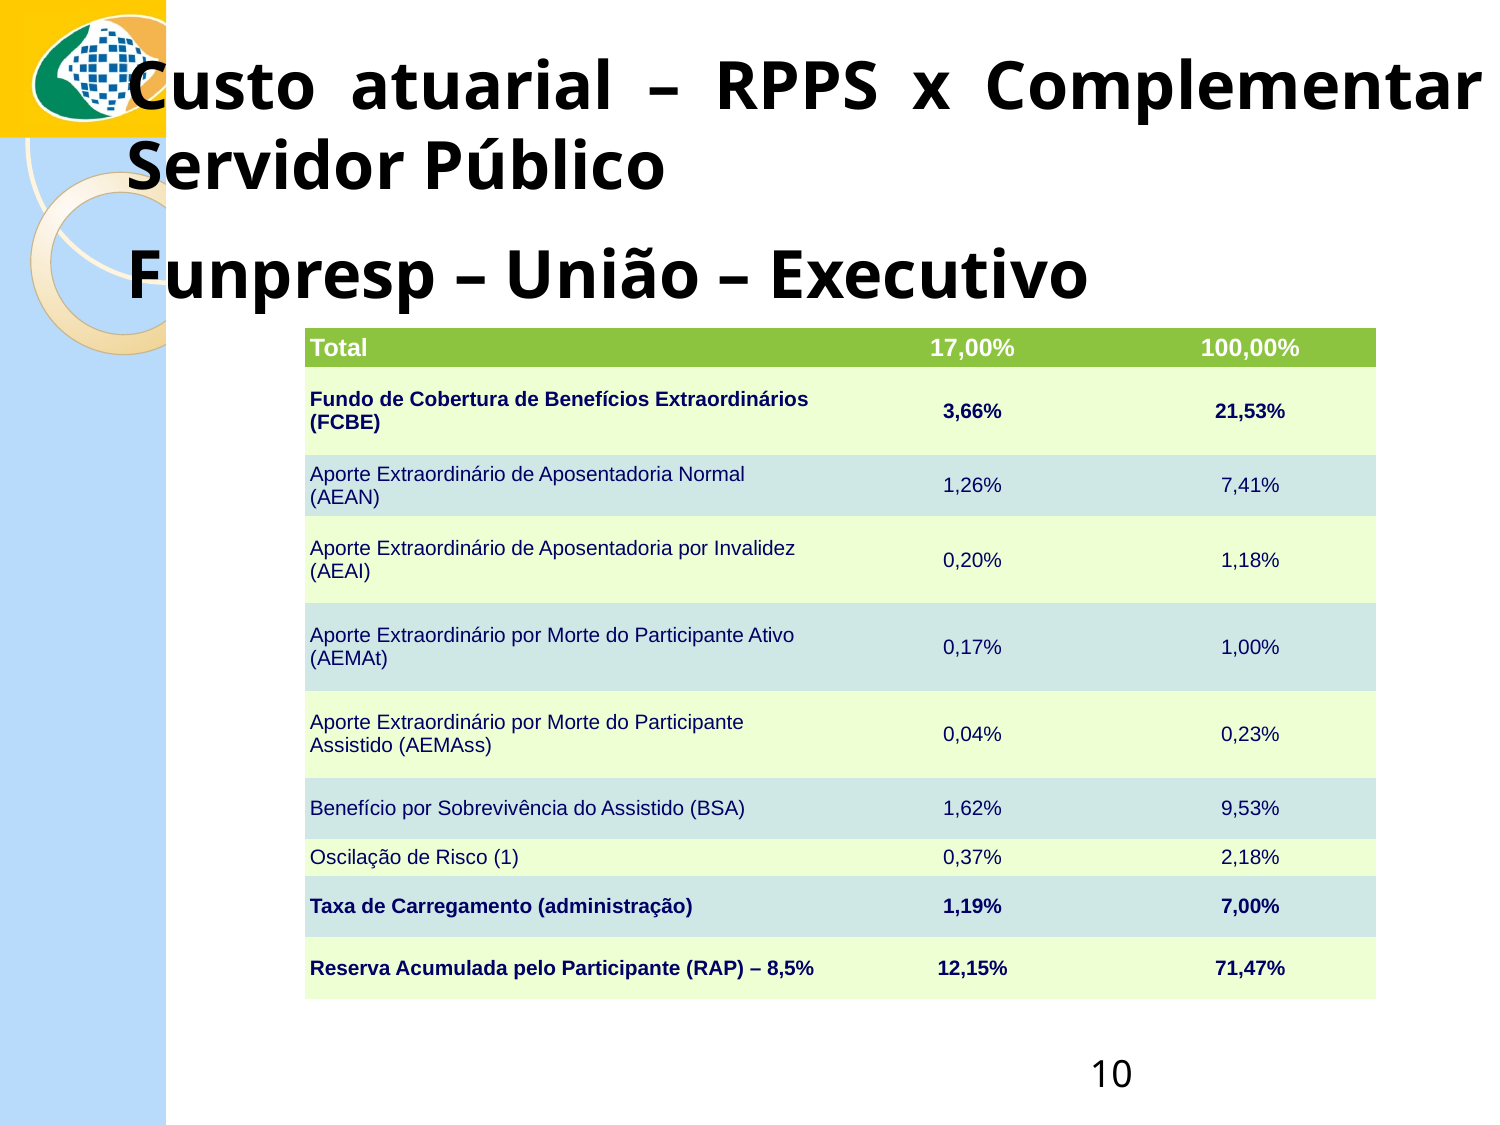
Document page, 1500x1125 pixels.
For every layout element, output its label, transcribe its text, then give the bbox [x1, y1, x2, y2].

table_cell Aporte Extraordinário por Morte do Participante Ativo (AEMAt) [305, 603, 820, 691]
table_cell Oscilação de Risco (1) [305, 839, 820, 876]
table_cell 1,26% [820, 455, 1125, 516]
table_cell Reserva Acumulada pelo Participante (RAP) – 8,5% [305, 937, 820, 999]
title [76, 0, 1500, 102]
table_cell 1,19% [820, 876, 1125, 937]
table_cell 7,00% [1125, 876, 1376, 937]
table_cell 71,47% [1125, 937, 1376, 999]
table_cell 0,17% [820, 603, 1125, 691]
slide_number <número> [1074, 1042, 1425, 1103]
table_cell Aporte Extraordinário de Aposentadoria Normal (AEAN) [305, 455, 820, 516]
table_cell 1,00% [1125, 603, 1376, 691]
table_cell 7,41% [1125, 455, 1376, 516]
table_header 100,00% [1125, 328, 1376, 367]
table_header 17,00% [820, 328, 1125, 367]
list Custo atuarial – RPPS x Complementar Servidor Público Funpresp – União – Executivo [112, 35, 1500, 1070]
table_header Total [305, 328, 820, 367]
table_cell 0,20% [820, 516, 1125, 603]
table_cell 1,18% [1125, 516, 1376, 603]
table_cell Fundo de Cobertura de Benefícios Extraordinários (FCBE) [305, 367, 820, 455]
table_cell 2,18% [1125, 839, 1376, 876]
table_cell 9,53% [1125, 778, 1376, 839]
table_cell Aporte Extraordinário por Morte do Participante Assistido (AEMAss) [305, 691, 820, 778]
picture [24, 12, 112, 125]
table_cell 1,62% [820, 778, 1125, 839]
table_cell 0,23% [1125, 691, 1376, 778]
table_cell 12,15% [820, 937, 1125, 999]
table_cell 0,37% [820, 839, 1125, 876]
table_cell 3,66% [820, 367, 1125, 455]
table_cell 21,53% [1125, 367, 1376, 455]
table_cell 0,04% [820, 691, 1125, 778]
table_cell Benefício por Sobrevivência do Assistido (BSA) [305, 778, 820, 839]
table_cell Taxa de Carregamento (administração) [305, 876, 820, 937]
table_cell Aporte Extraordinário de Aposentadoria por Invalidez (AEAI) [305, 516, 820, 603]
